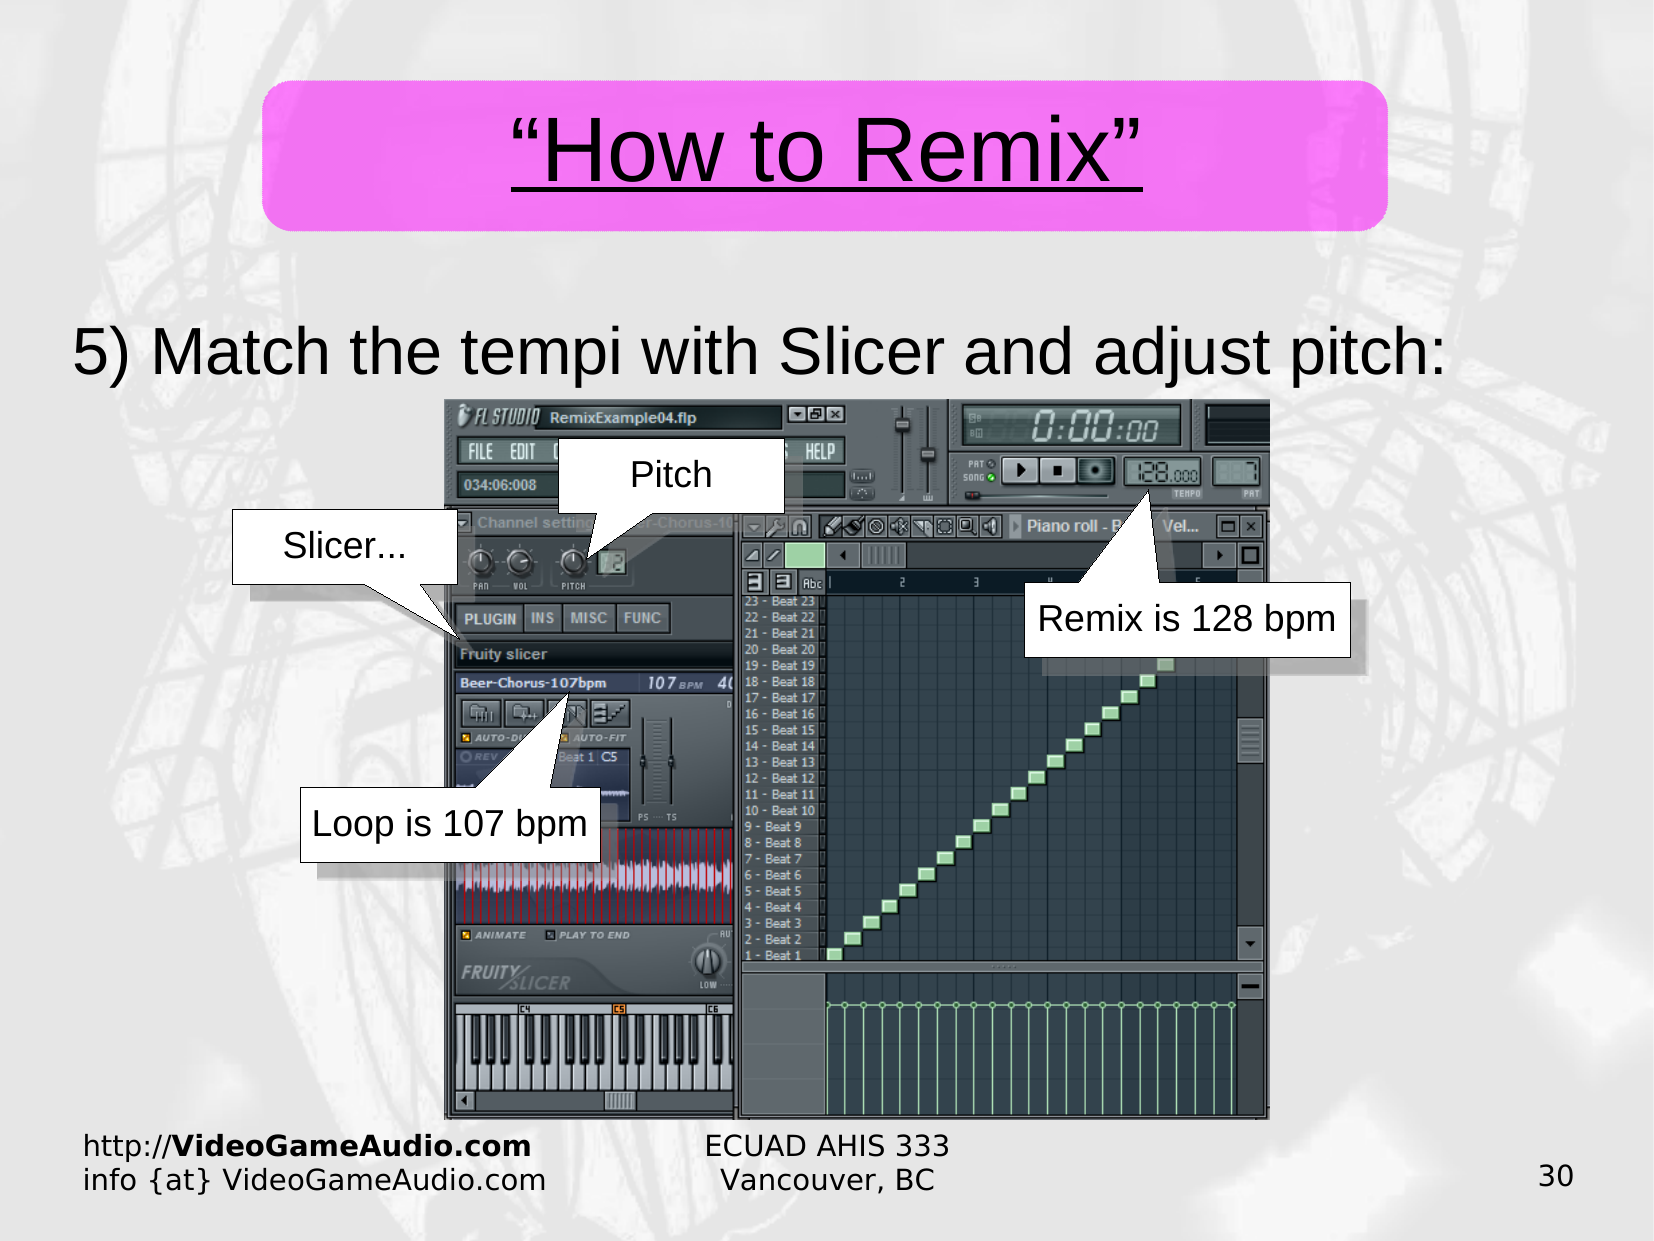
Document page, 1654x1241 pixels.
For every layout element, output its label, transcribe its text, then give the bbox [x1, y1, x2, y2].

text_box Slicer... [232, 509, 460, 640]
text_box Pitch [558, 438, 785, 560]
text_box 5) Match the tempi with Slicer and adjust pitch: [57, 311, 1613, 413]
text_box Loop is 107 bpm [300, 691, 601, 863]
text_box Remix is 128 bpm [1024, 489, 1351, 658]
picture [0, 0, 1654, 1241]
title “How to Remix” [82, 49, 1571, 257]
